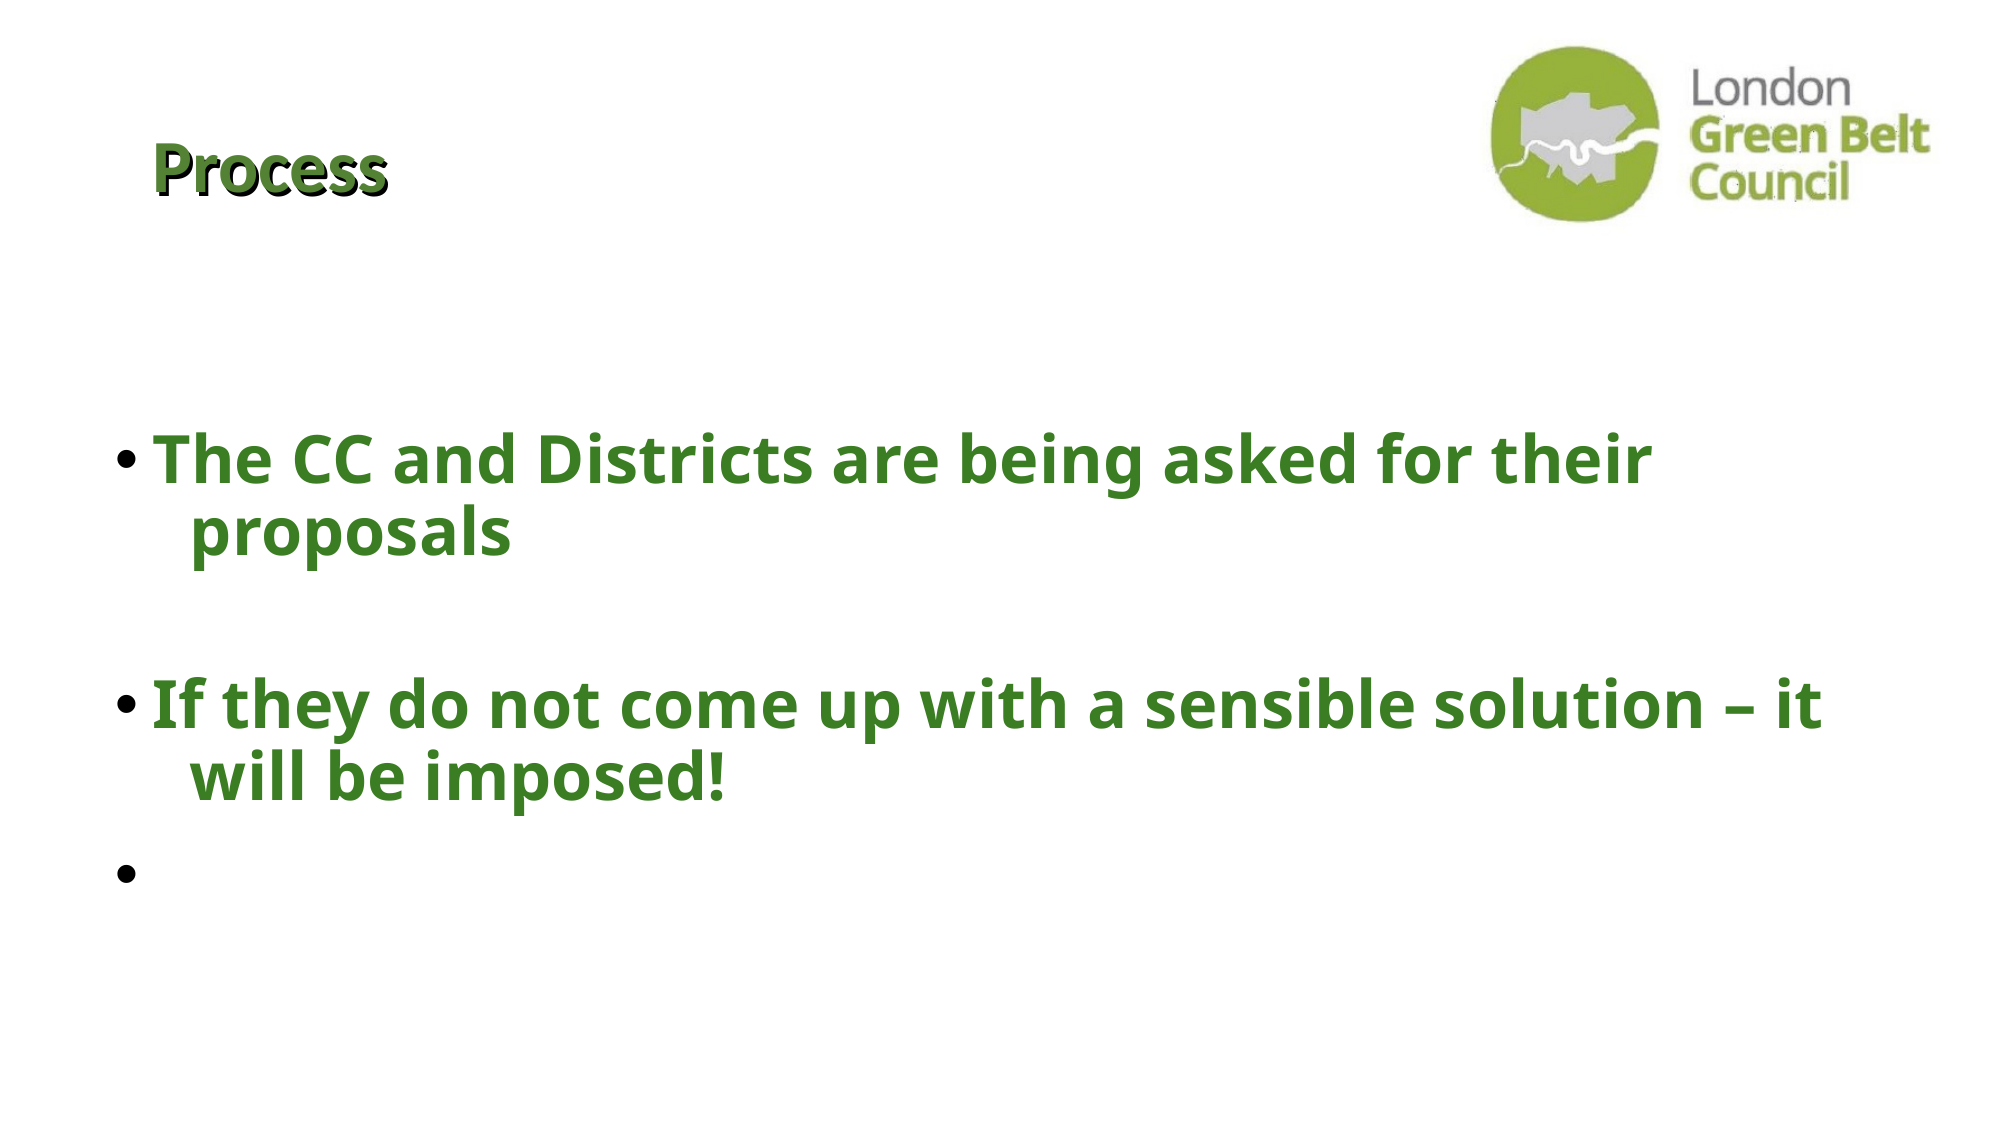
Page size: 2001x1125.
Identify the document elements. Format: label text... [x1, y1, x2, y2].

list The CC and Districts are being asked for their proposals If they do not come up with a sensible solution – it will be imposed! [99, 418, 1940, 1125]
picture [1465, 38, 1971, 240]
title Process [137, 59, 1863, 278]
